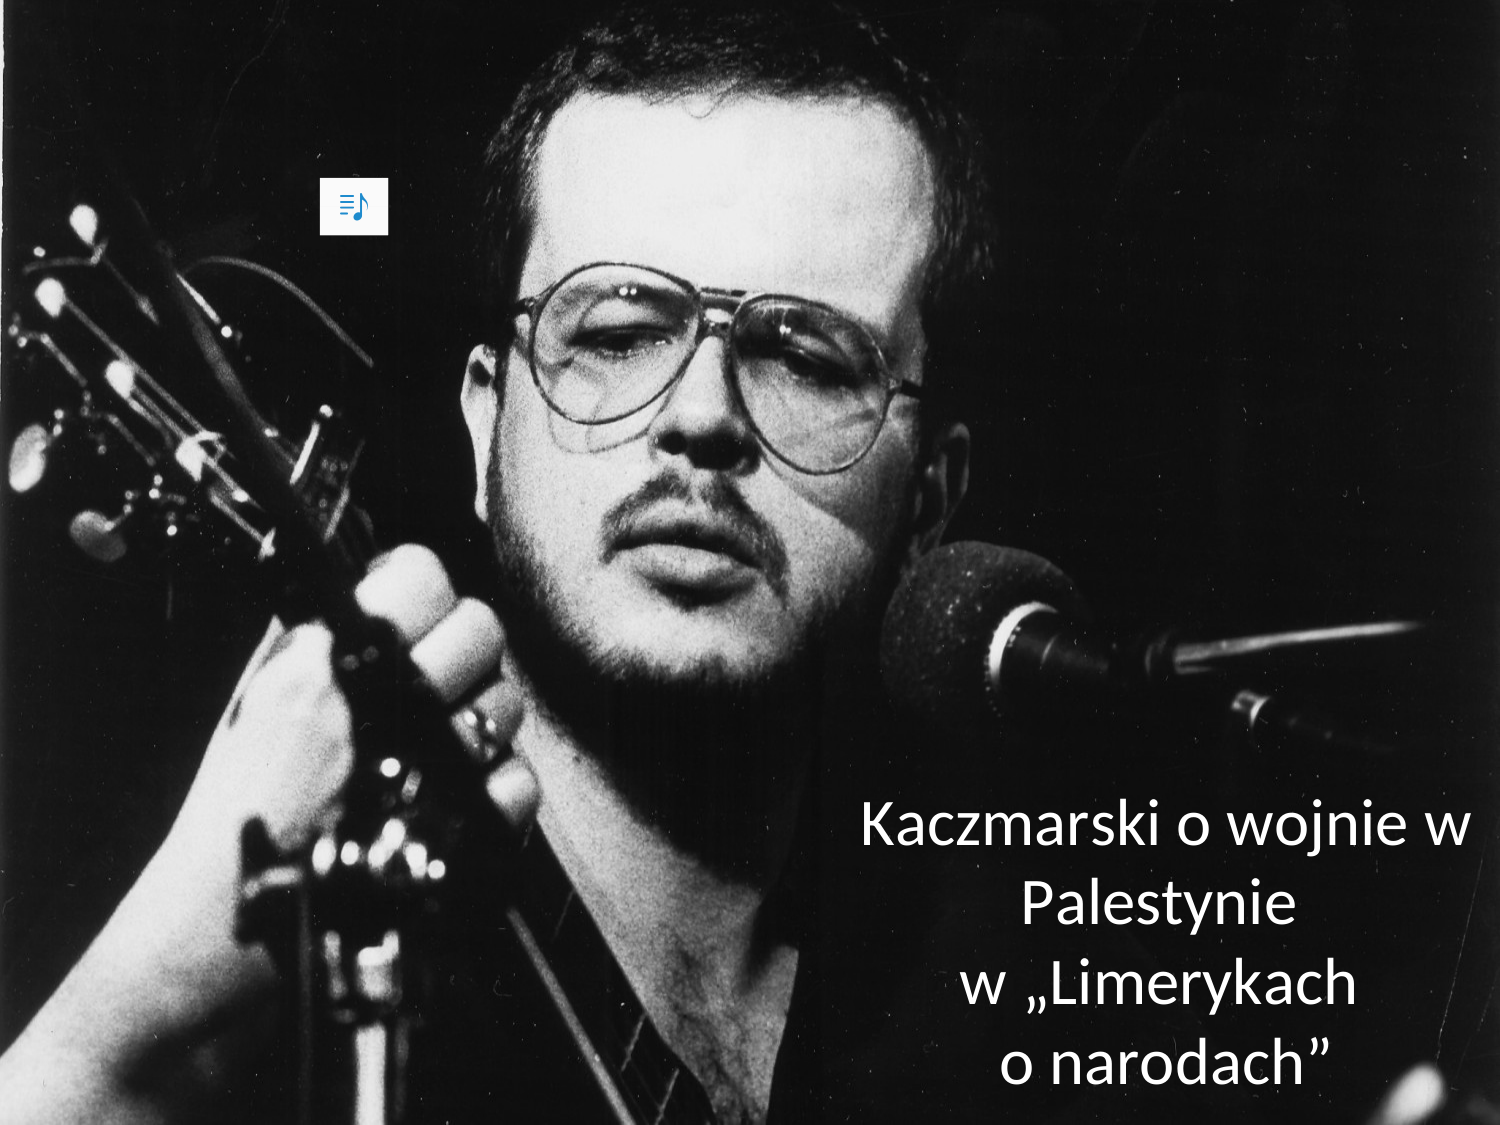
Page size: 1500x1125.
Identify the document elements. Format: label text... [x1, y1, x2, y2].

text_box Kaczmarski o wojnie w Palestynie w „Limerykach o narodach” [833, 751, 1500, 1125]
text_box [318, 177, 390, 237]
picture [0, 0, 1500, 1125]
